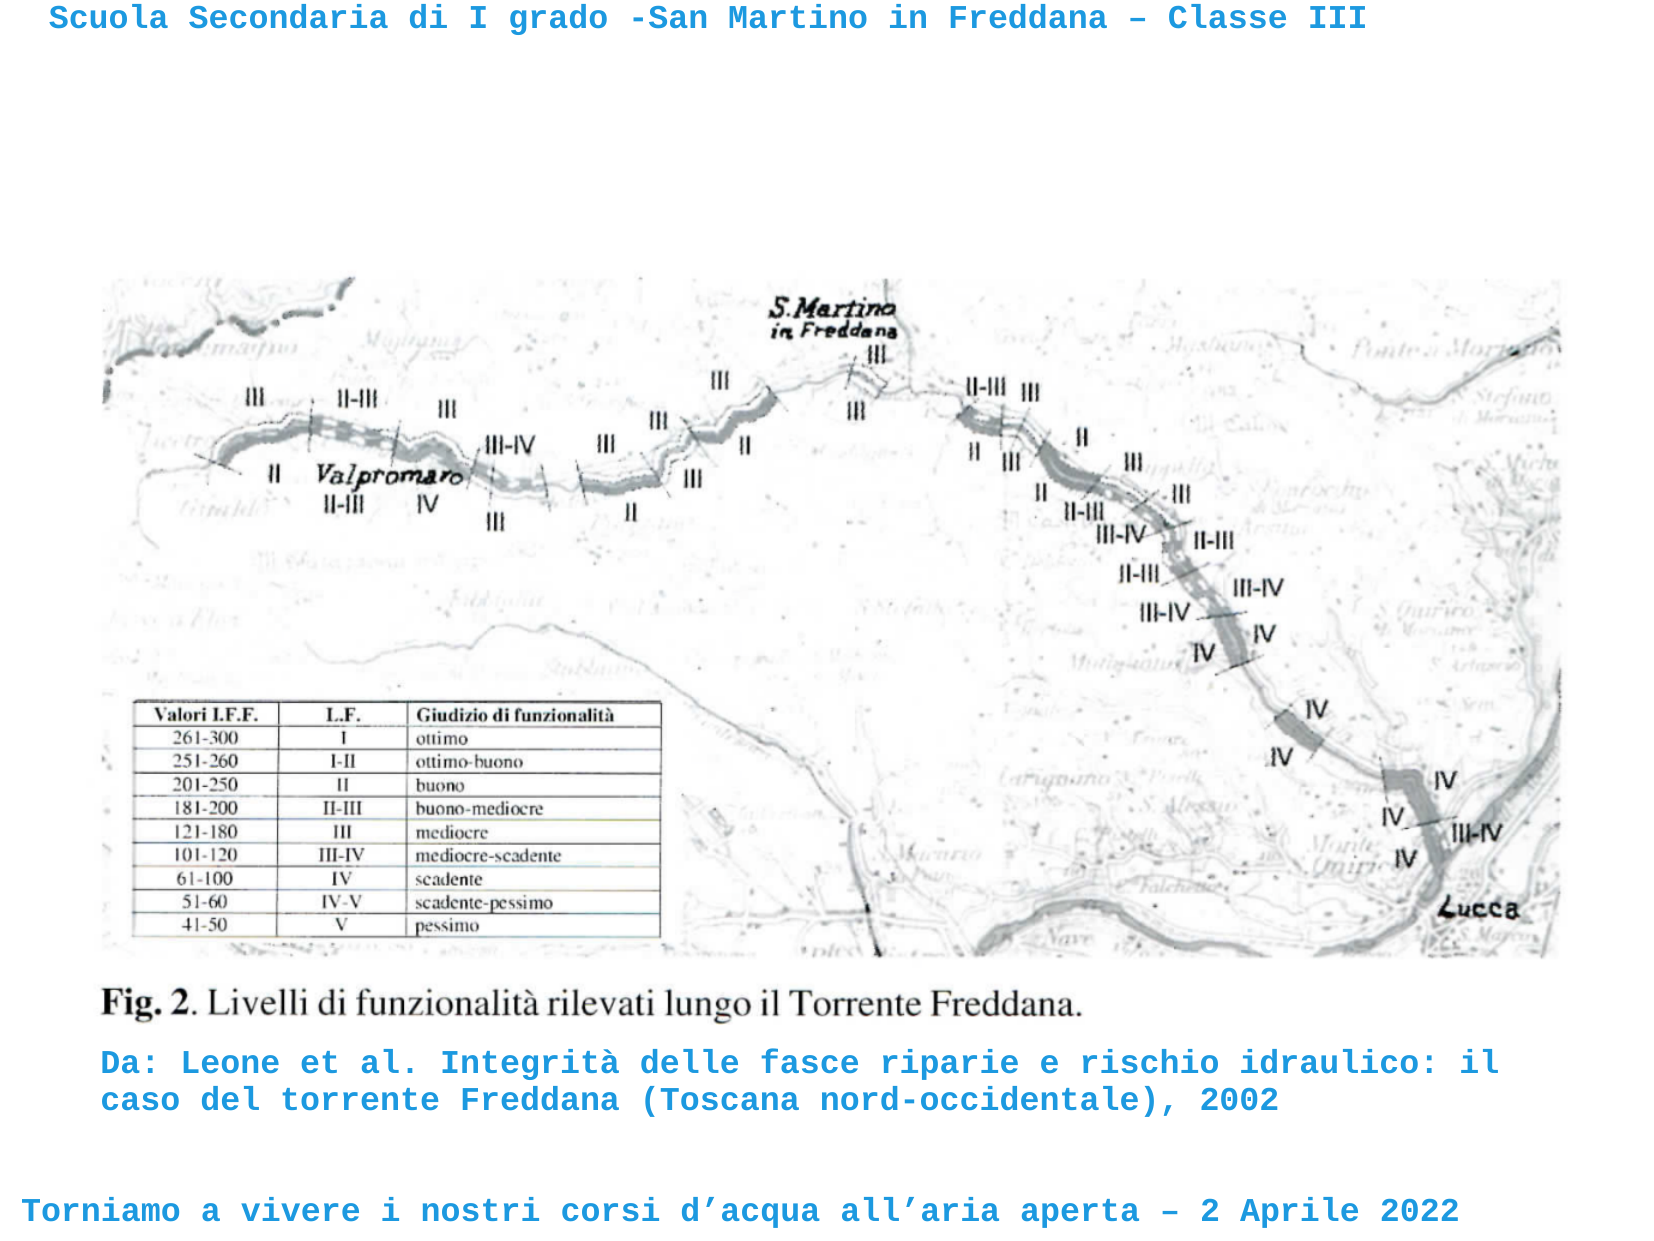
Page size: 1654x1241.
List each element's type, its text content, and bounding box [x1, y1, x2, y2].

text_box Da: Leone et al. Integrità delle fasce riparie e rischio idraulico: il caso del torrente Freddana (Toscana nord-occidentale), 2002 [100, 1049, 1571, 1117]
picture [72, 253, 1583, 1038]
text_box Scuola Secondaria di I grado -San Martino in Freddana – Classe III [5, 3, 1412, 37]
text_box Torniamo a vivere i nostri corsi d’acqua all’aria aperta – 2 Aprile 2022 [5, 1179, 1477, 1241]
